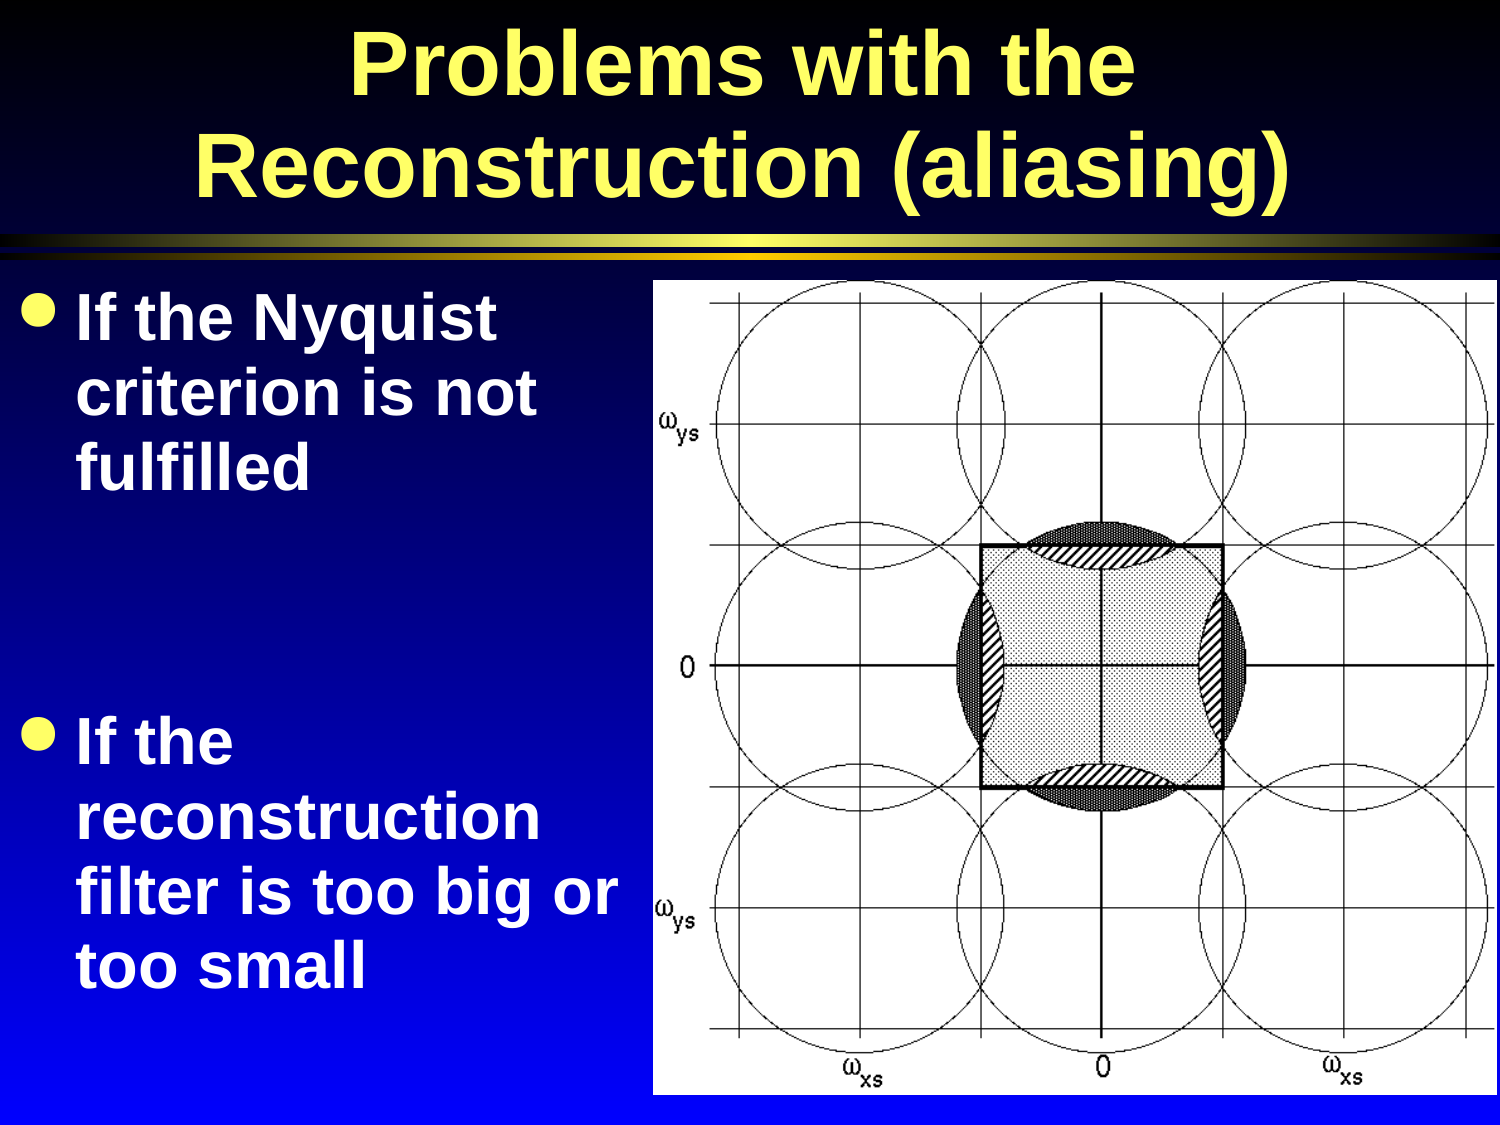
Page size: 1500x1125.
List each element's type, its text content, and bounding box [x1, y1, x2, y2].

list If the Nyquist criterion is not fulfilled If the reconstruction filter is too big or too small [4, 272, 651, 1119]
picture [653, 280, 1497, 1095]
title Problems with the Reconstruction (aliasing) [99, 4, 1388, 225]
